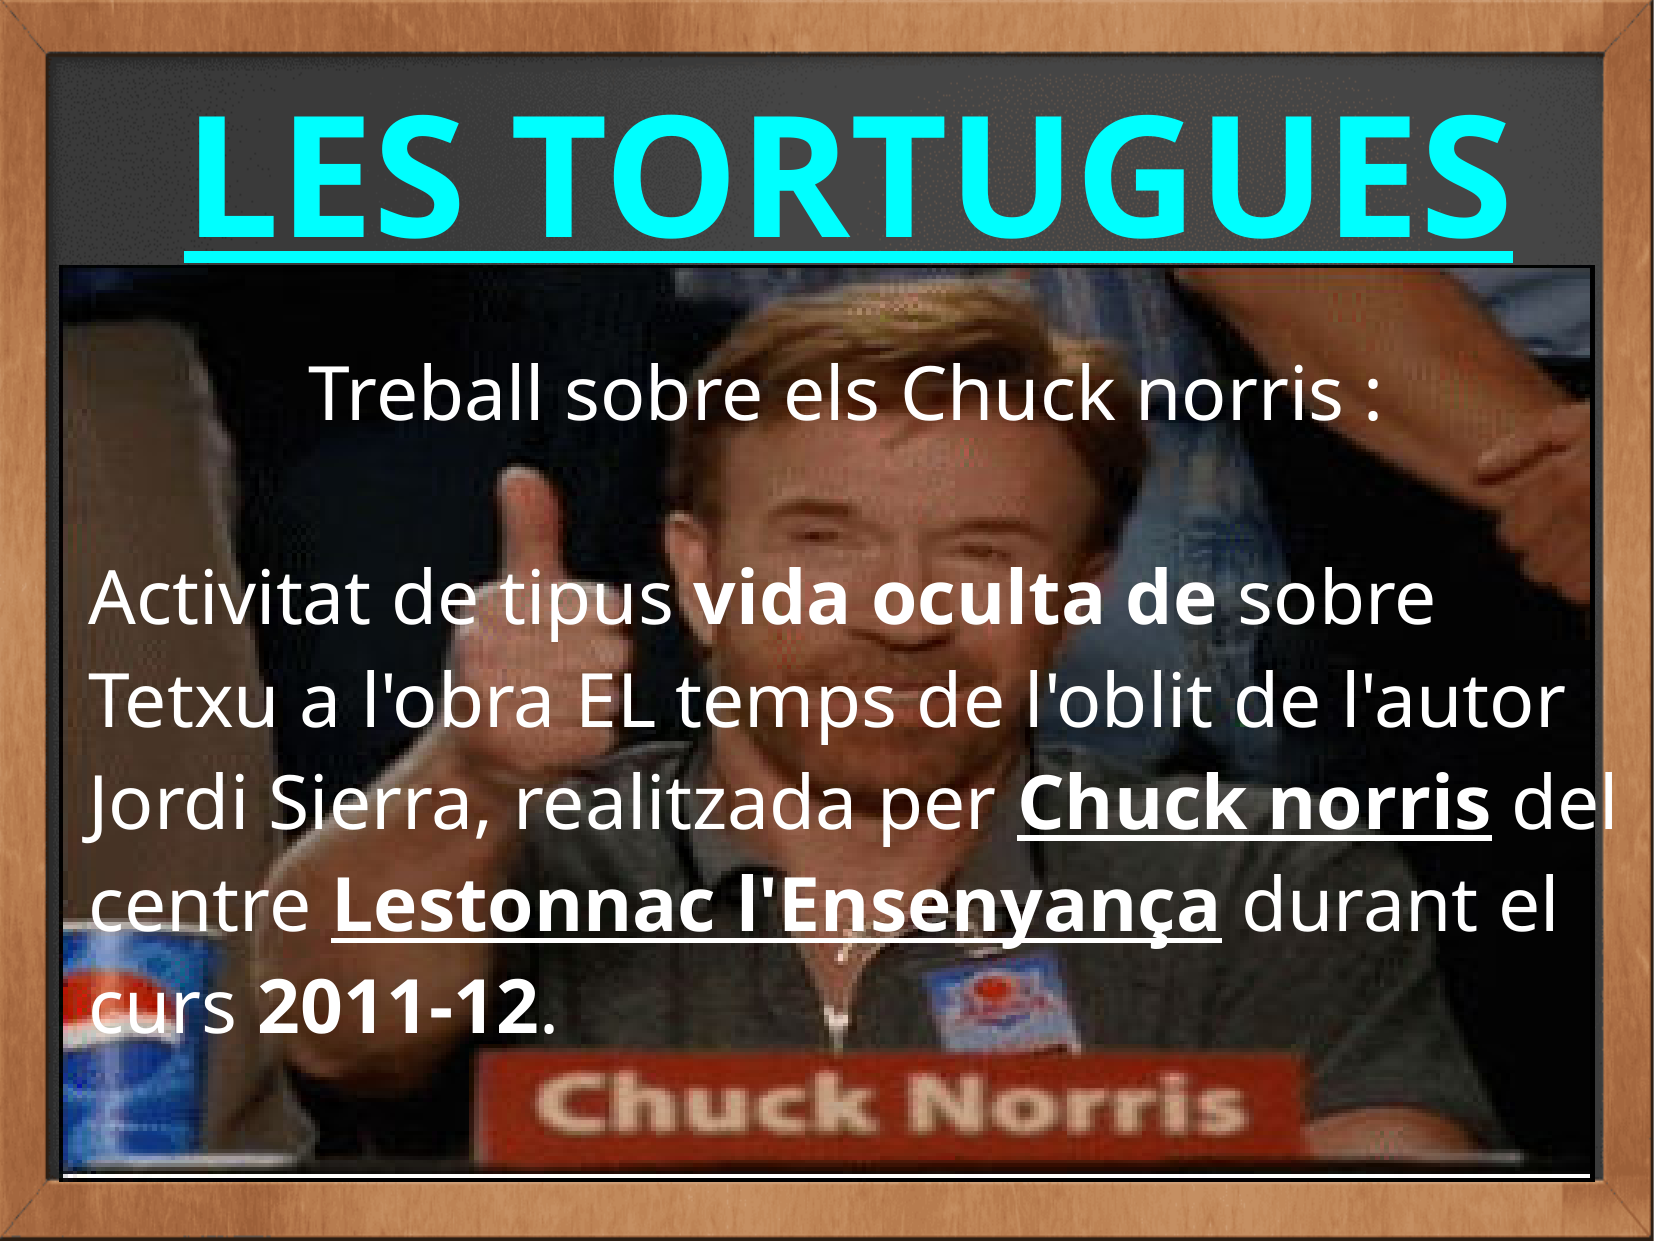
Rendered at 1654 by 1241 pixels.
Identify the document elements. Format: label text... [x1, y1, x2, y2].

subtitle Treball sobre els Chuck norris : Activitat de tipus vida oculta de sobre Tetxu a l'obra EL temps de l'oblit de l'autor Jordi Sierra, realitzada per Chuck norris del centre Lestonnac l'Ensenyança durant el curs 2011-12. [88, 244, 1625, 1152]
title LES TORTUGUES [82, 78, 1571, 267]
picture [0, 0, 1654, 1241]
